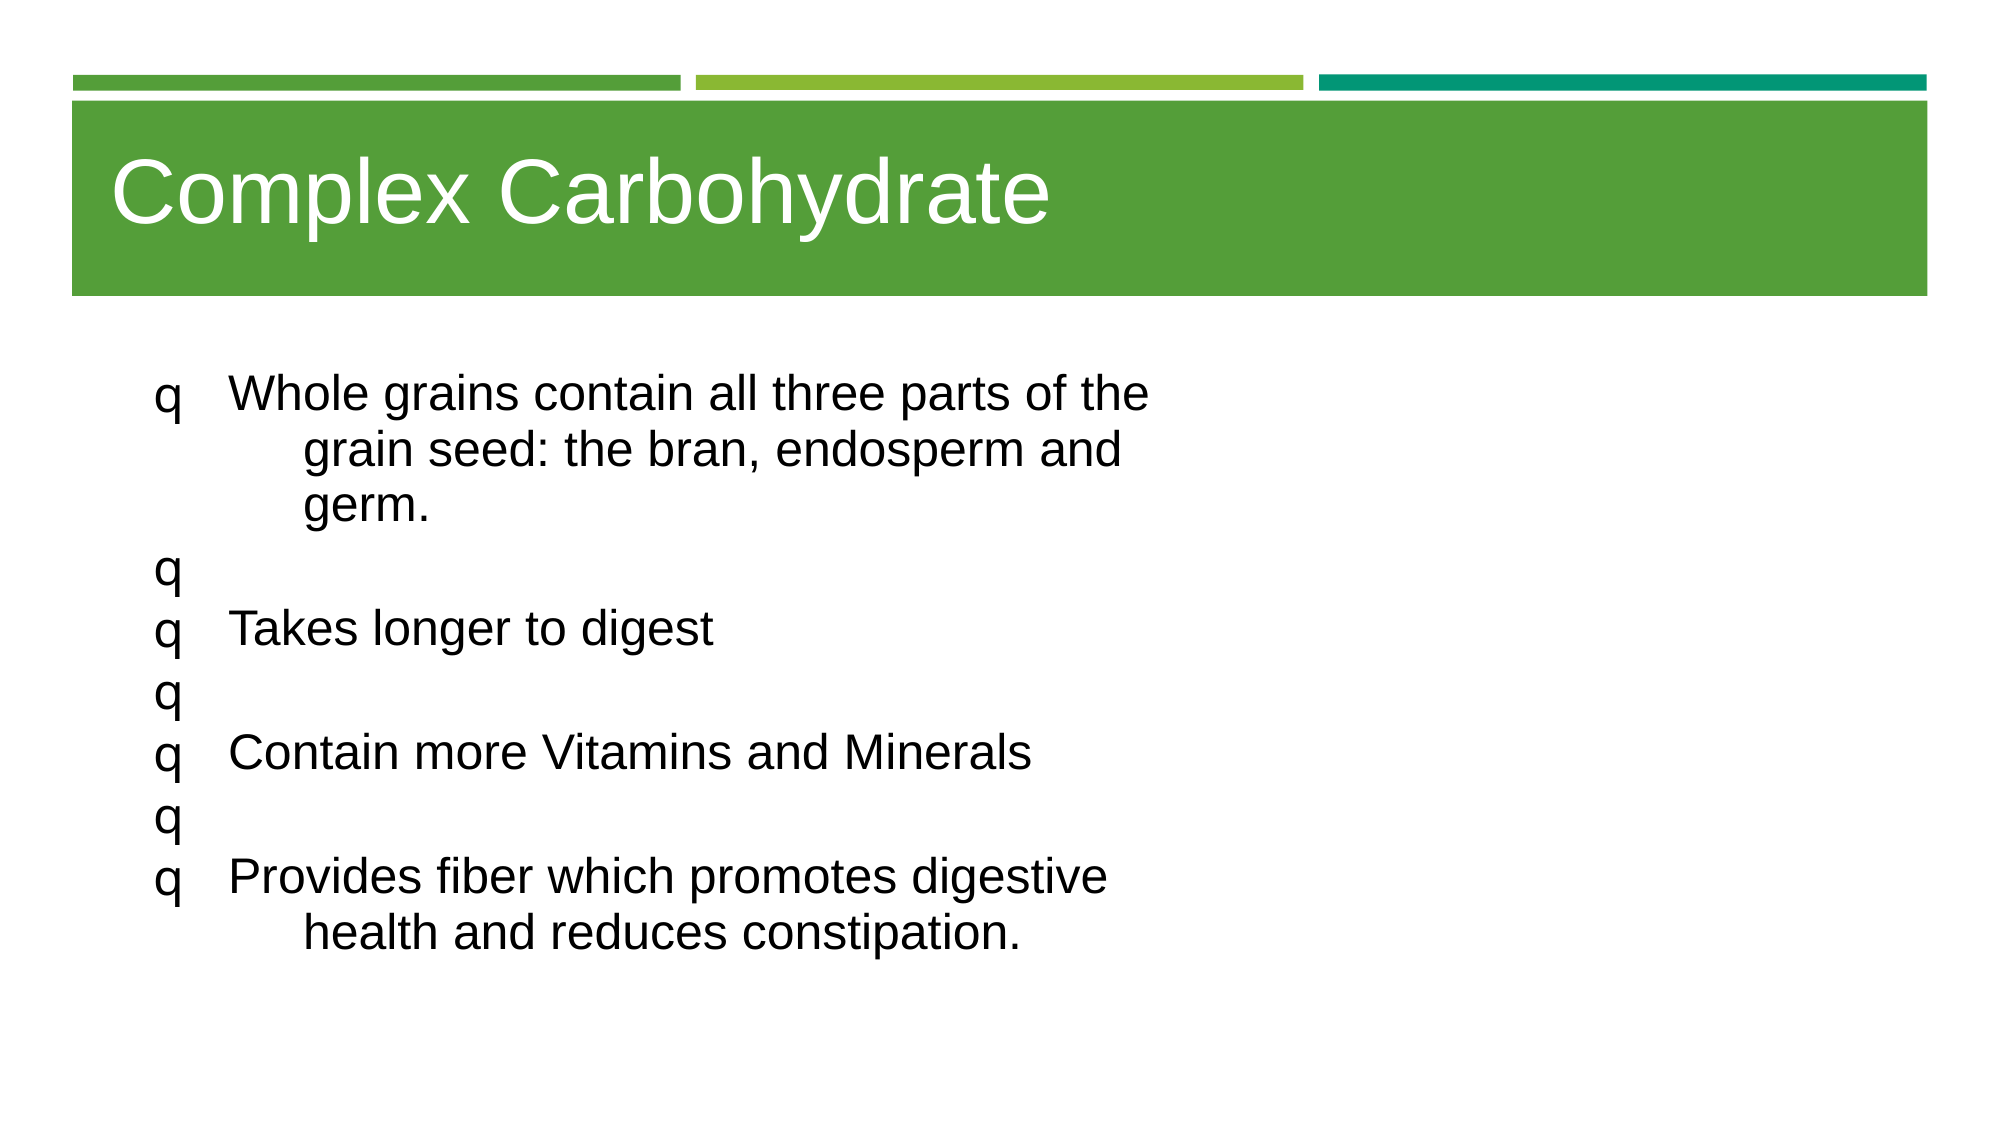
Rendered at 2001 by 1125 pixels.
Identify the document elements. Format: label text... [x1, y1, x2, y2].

title Complex Carbohydrate [95, 124, 1905, 282]
text_box Whole grains contain all three parts of the grain seed: the bran, endosperm and germ. Takes longer to digest Contain more Vitamins and Minerals Provides fiber which promotes digestive health and reduces constipation. [138, 357, 1221, 1125]
